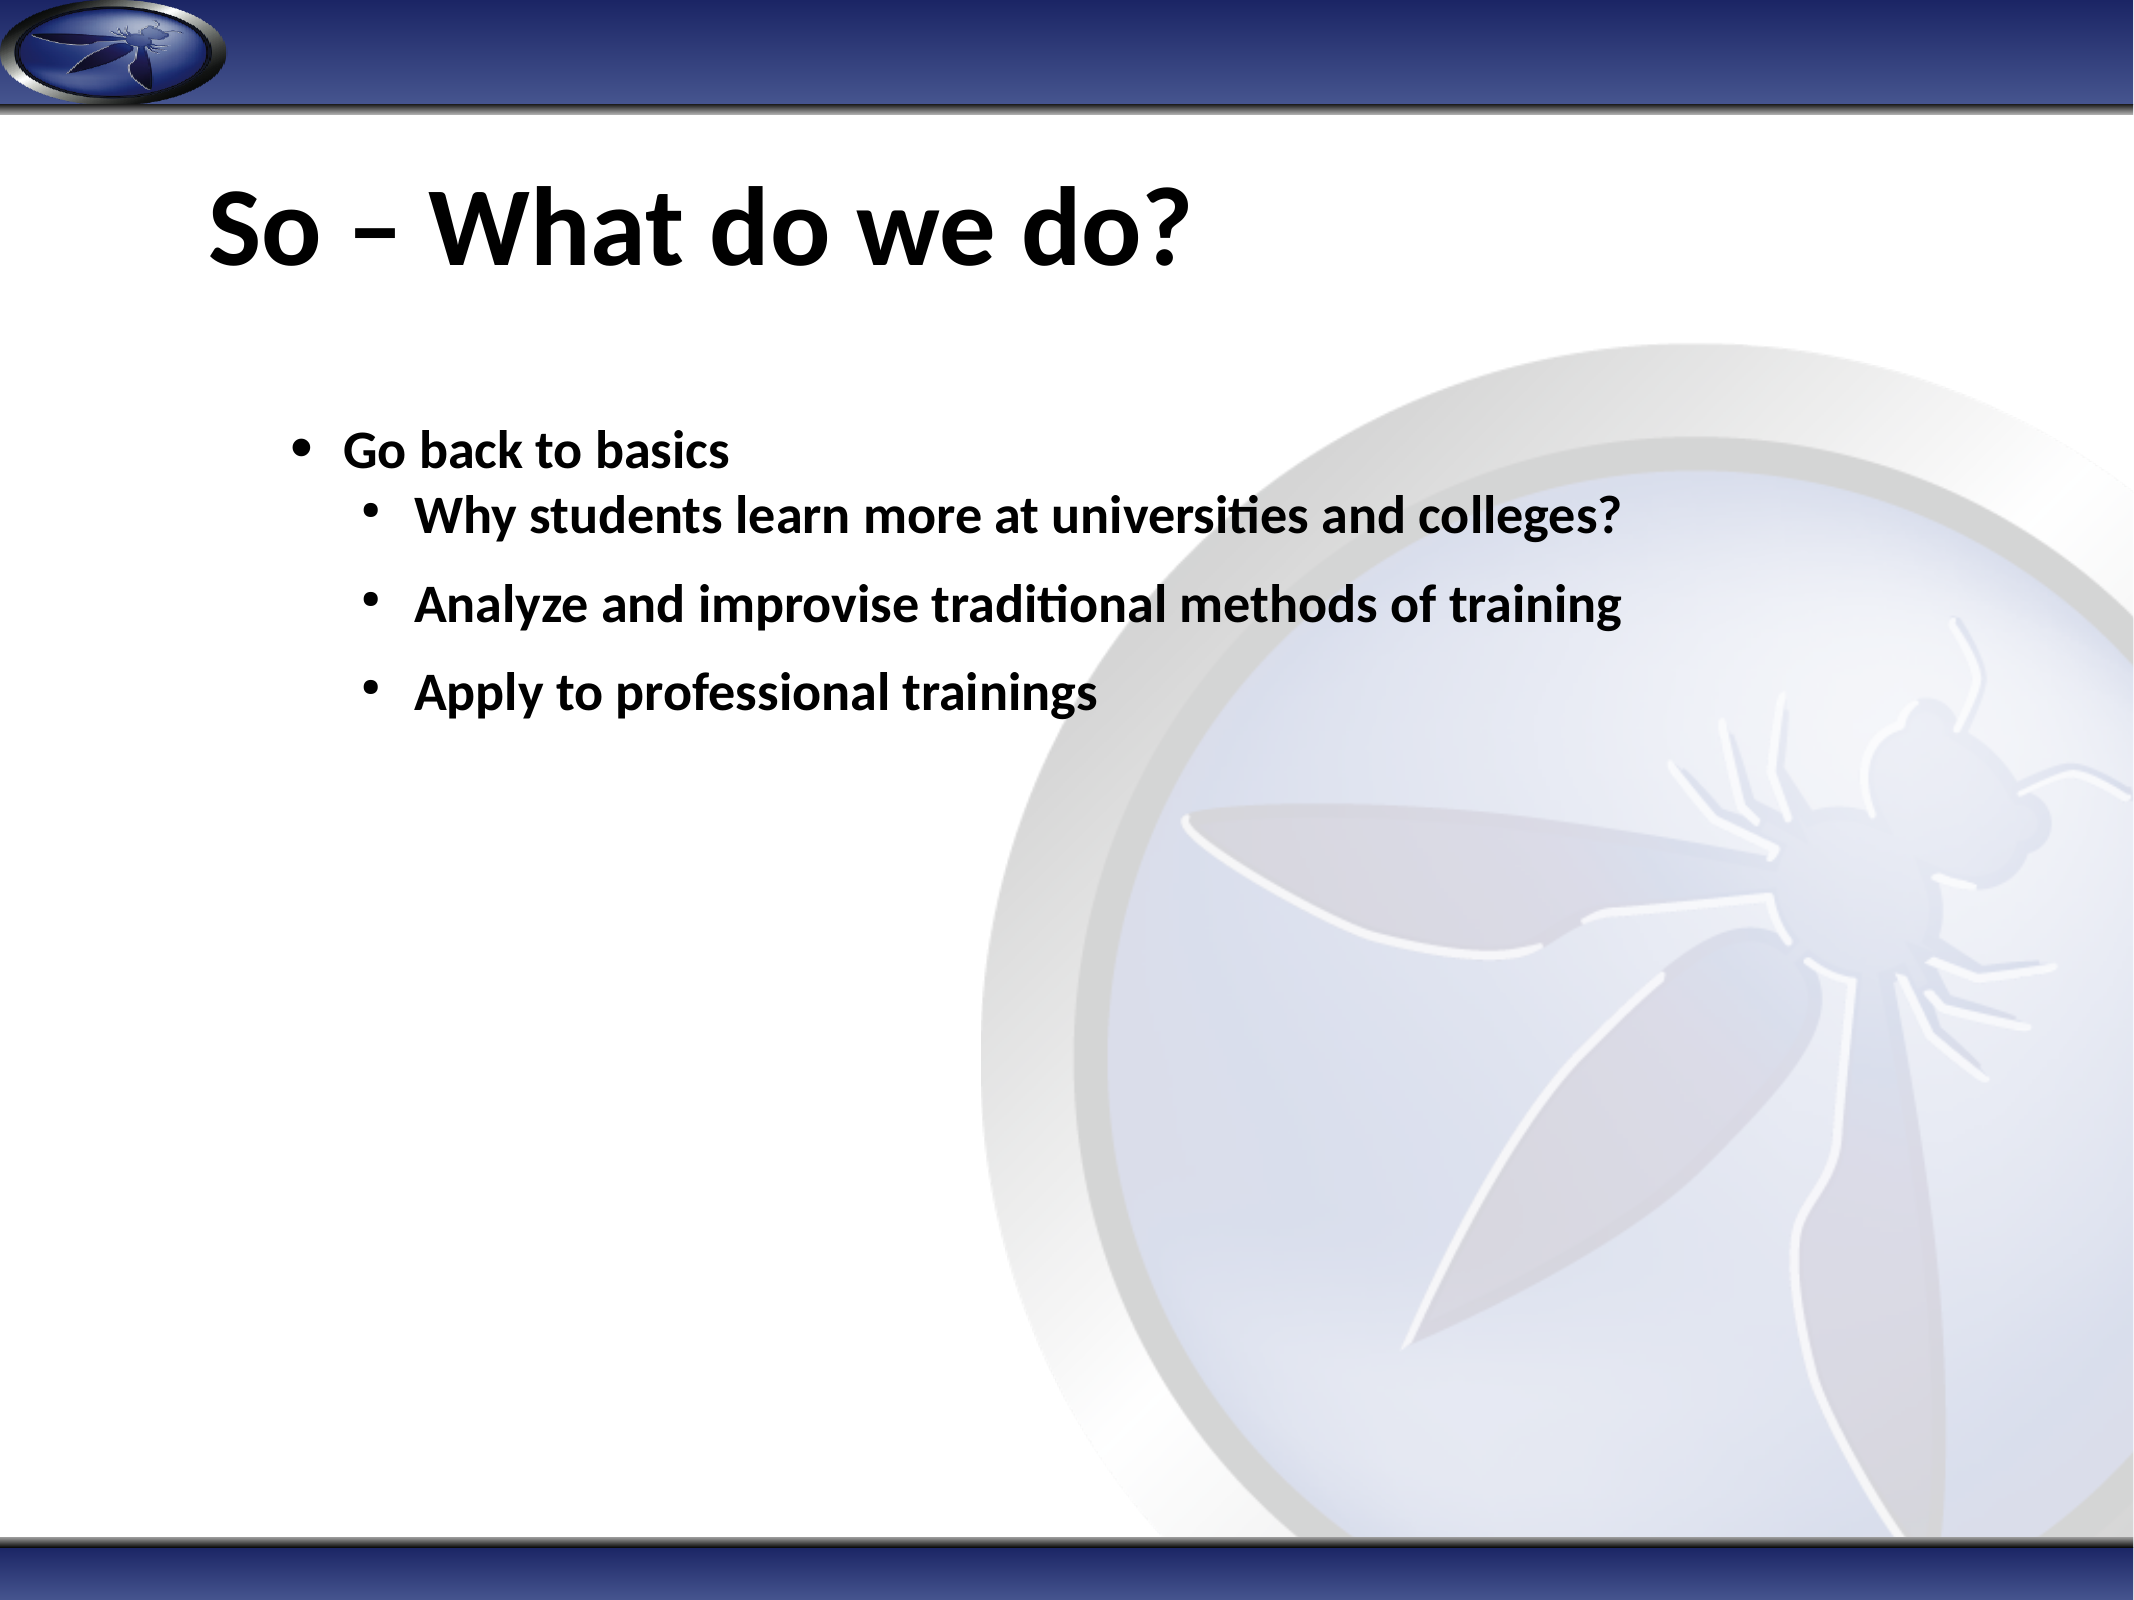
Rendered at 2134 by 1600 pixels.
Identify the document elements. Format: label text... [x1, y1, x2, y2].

title So – What do we do? [208, 125, 1925, 350]
picture [981, 339, 2134, 1600]
list Go back to basics Why students learn more at universities and colleges? Analyze and improvise traditional methods of training Apply to professional trainings [213, 407, 2038, 1447]
picture [0, 0, 228, 104]
